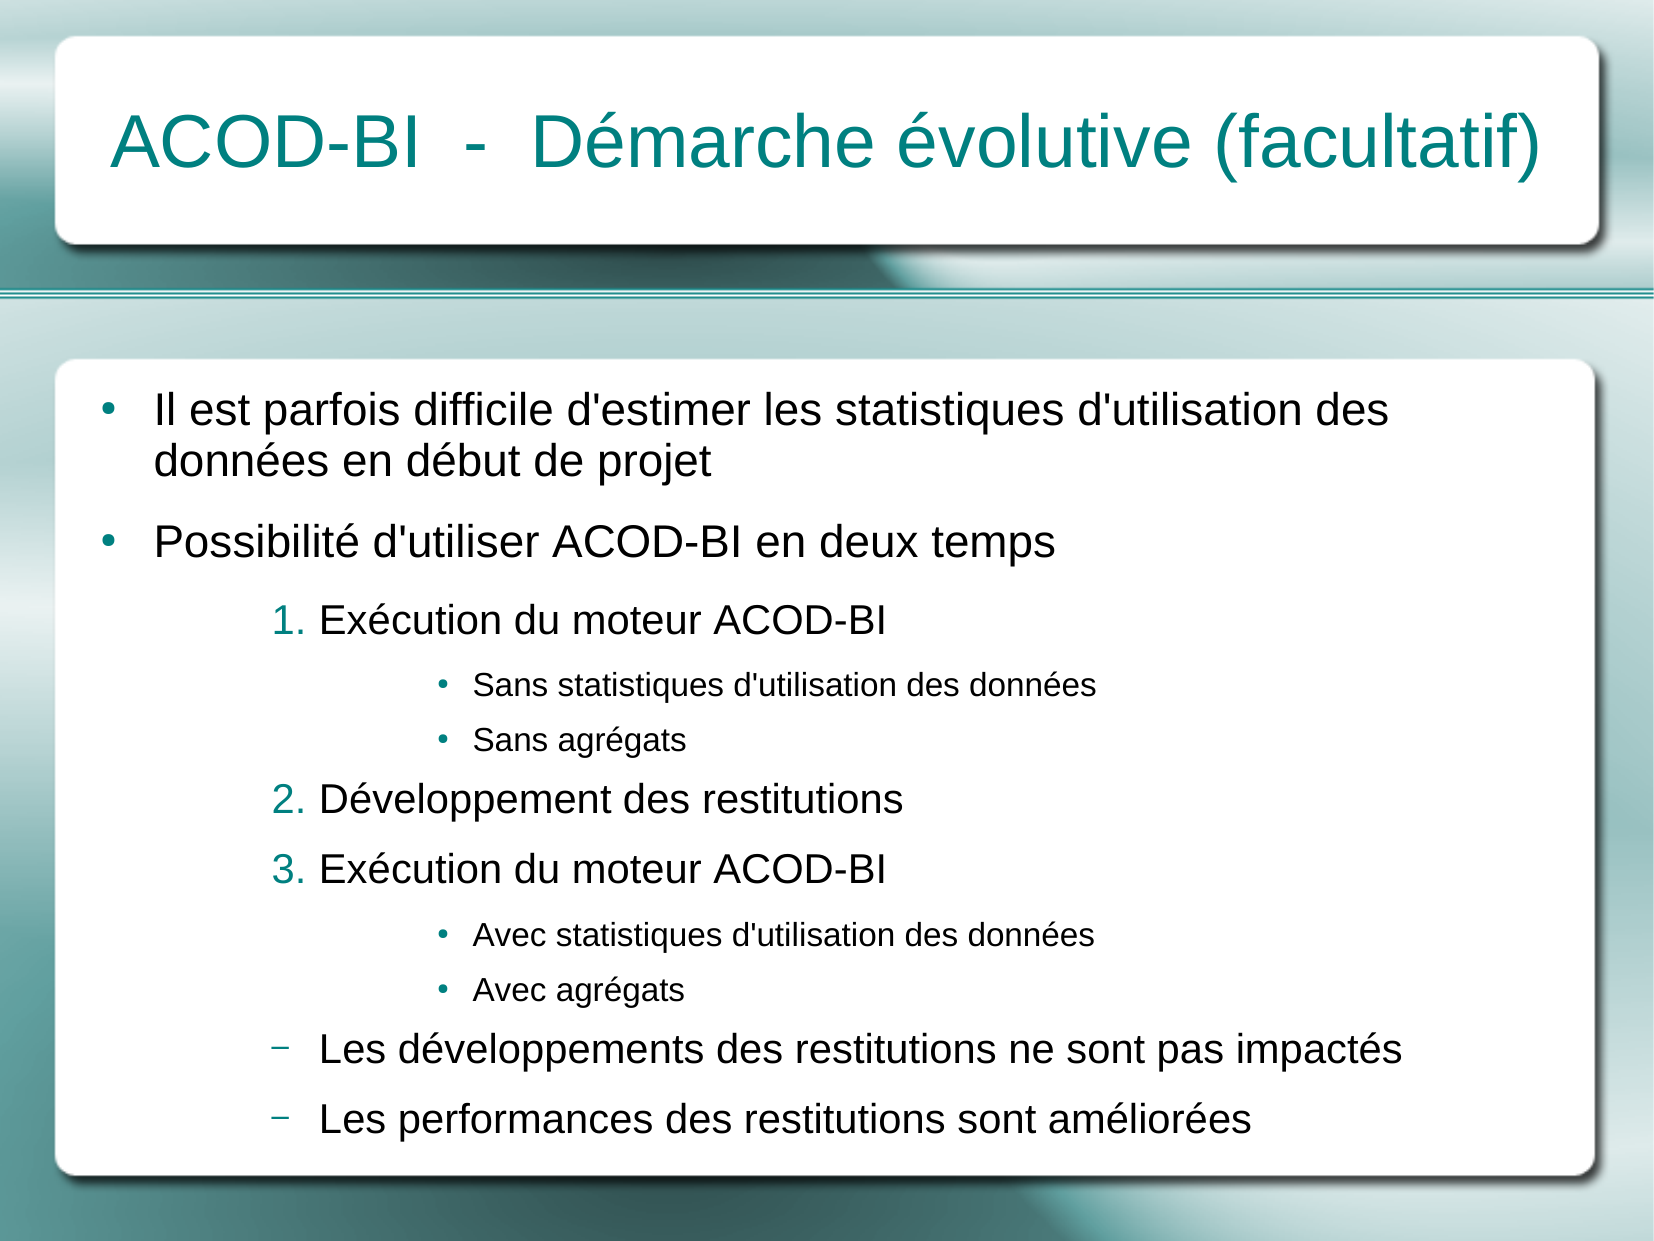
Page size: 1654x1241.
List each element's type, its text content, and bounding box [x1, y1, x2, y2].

title ACOD-BI - Démarche évolutive (facultatif) [59, 37, 1595, 245]
list Il est parfois difficile d'estimer les statistiques d'utilisation des données en début de projet Possibilité d'utiliser ACOD-BI en deux temps Exécution du moteur ACOD-BI Sans statistiques d'utilisation des données Sans agrégats Développement des restitutions Exécution du moteur ACOD-BI Avec statistiques d'utilisation des données Avec agrégats Les développements des restitutions ne sont pas impactés Les performances des restitutions sont améliorées [82, 383, 1571, 1145]
picture [0, 0, 1654, 1241]
